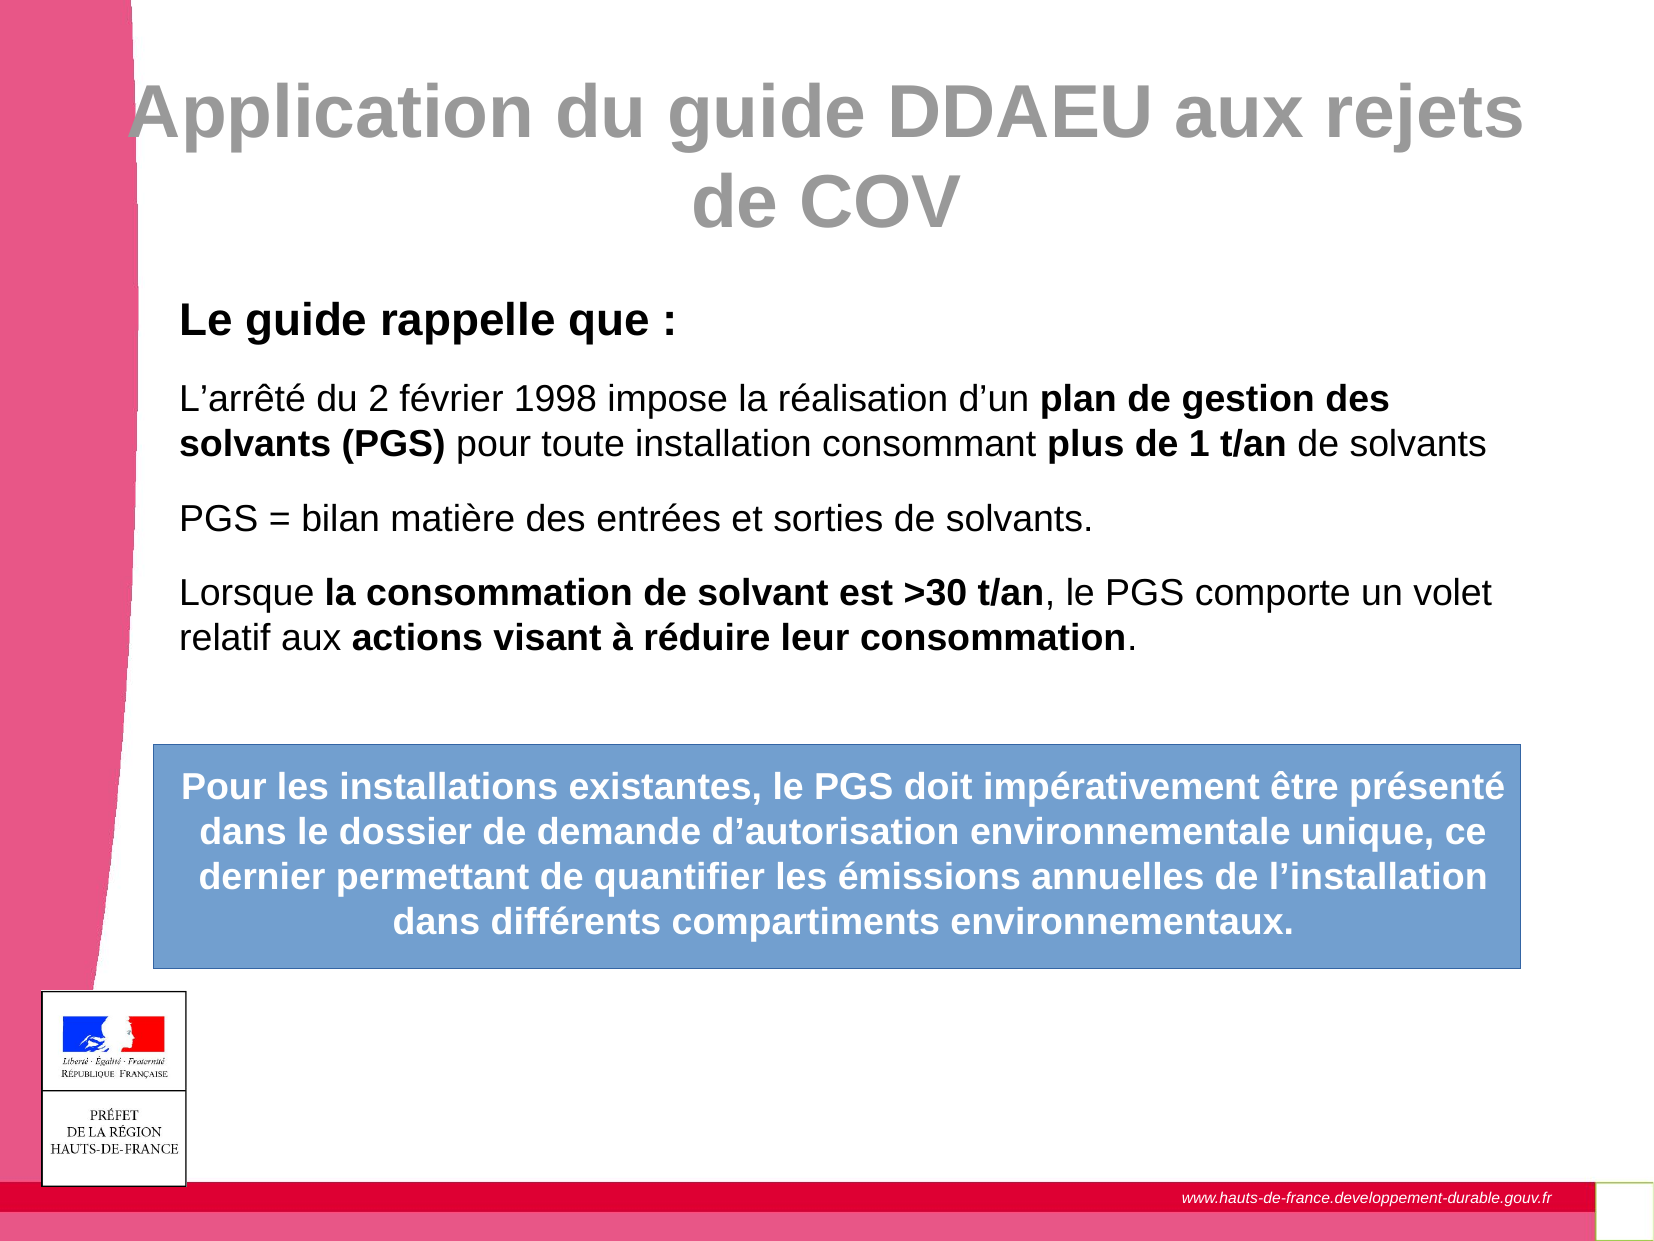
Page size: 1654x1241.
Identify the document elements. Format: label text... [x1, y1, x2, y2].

text_box [1509, 744, 1521, 969]
text_box [153, 744, 179, 969]
text_box Le guide rappelle que : L’arrêté du 2 février 1998 impose la réalisation d’un plan de gestion des solvants (PGS) pour toute installation consommant plus de 1 t/an de solvants PGS = bilan matière des entrées et sorties de solvants. Lorsque la consommation de solvant est >30 t/an, le PGS comporte un volet relatif aux actions visant à réduire leur consommation. Pour les installations existantes, le PGS doit impérativement être présenté dans le dossier de demande d’autorisation environnementale unique, ce dernier permettant de quantifier les émissions annuelles de l’installation dans différents compartiments environnementaux. [179, 290, 1509, 1164]
picture [0, 0, 1654, 1241]
text_box Application du guide DDAEU aux rejets de COV [82, 49, 1571, 257]
